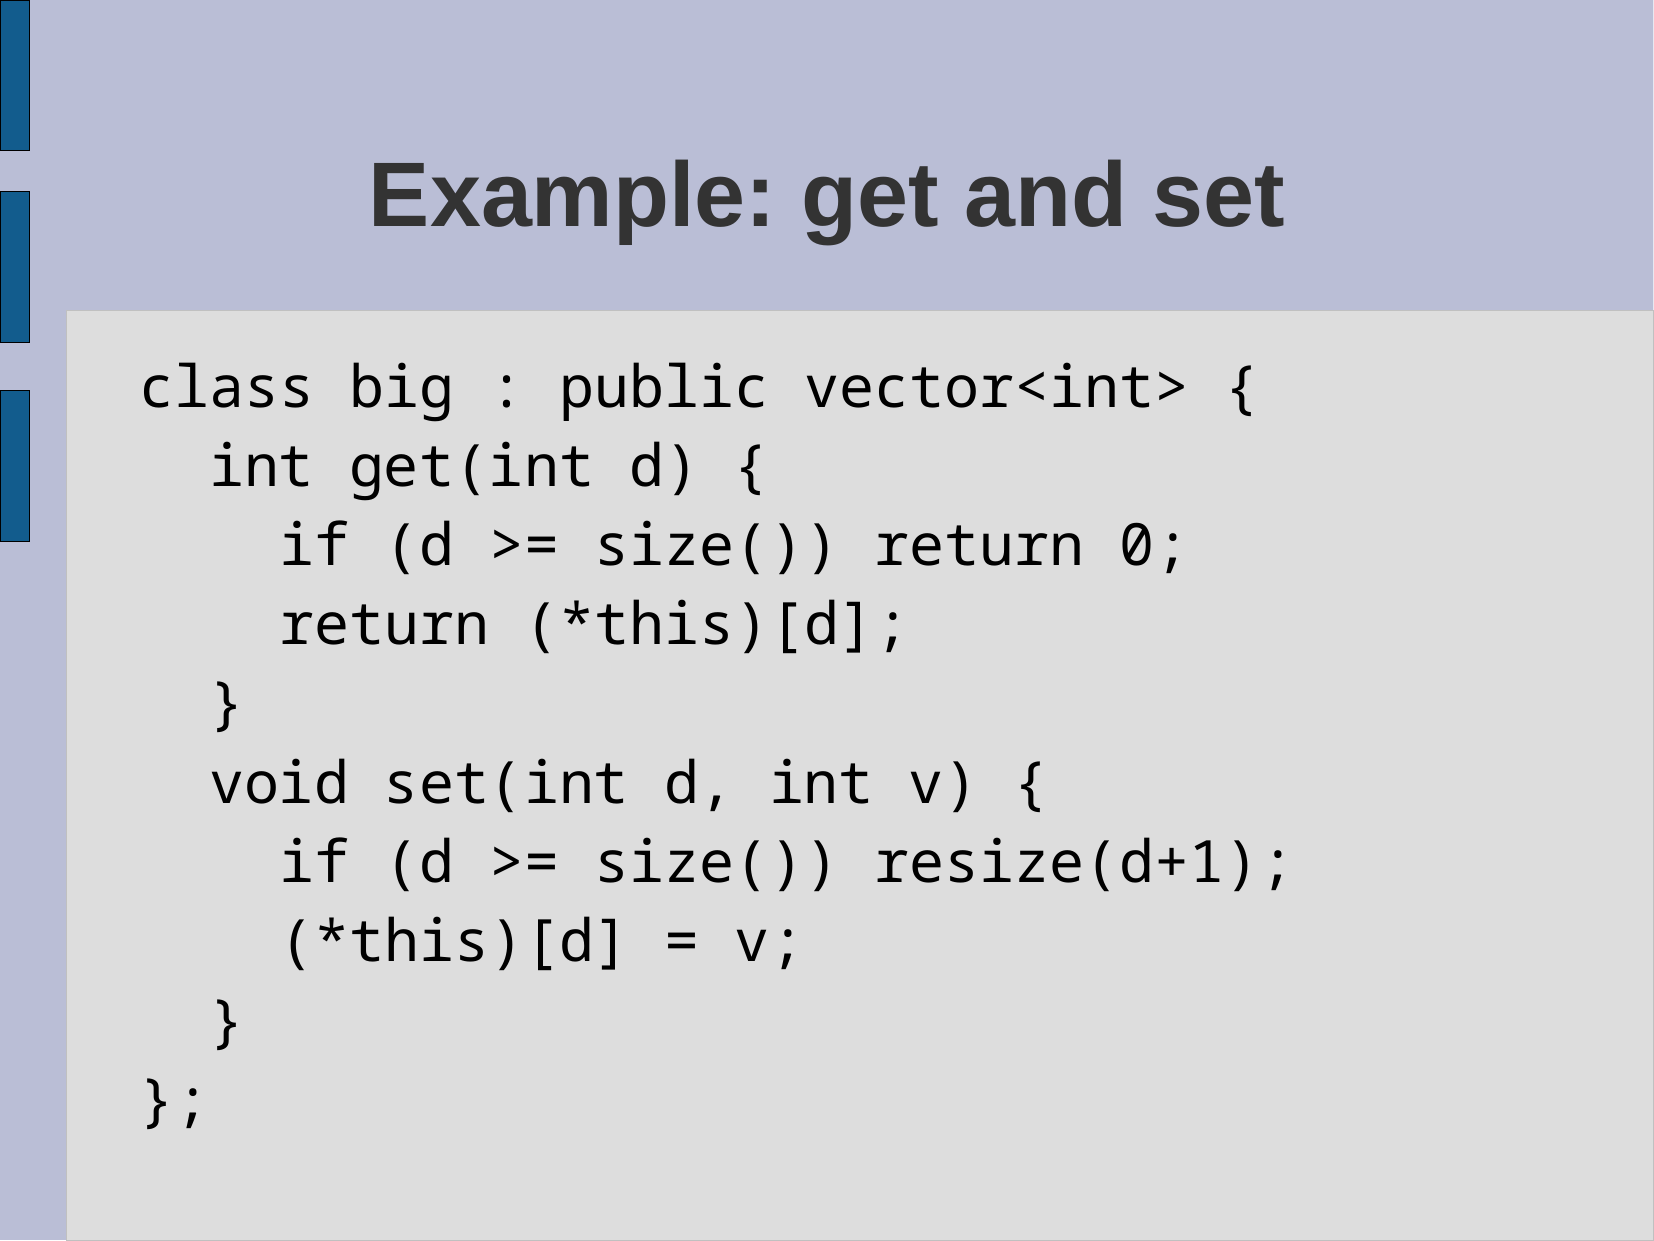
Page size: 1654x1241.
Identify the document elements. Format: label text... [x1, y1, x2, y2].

title Example: get and set [121, 98, 1534, 291]
list class big : public vector<int> { int get(int d) { if (d >= size()) return 0; return (*this)[d]; } void set(int d, int v) { if (d >= size()) resize(d+1); (*this)[d] = v; } }; [121, 344, 1534, 1112]
